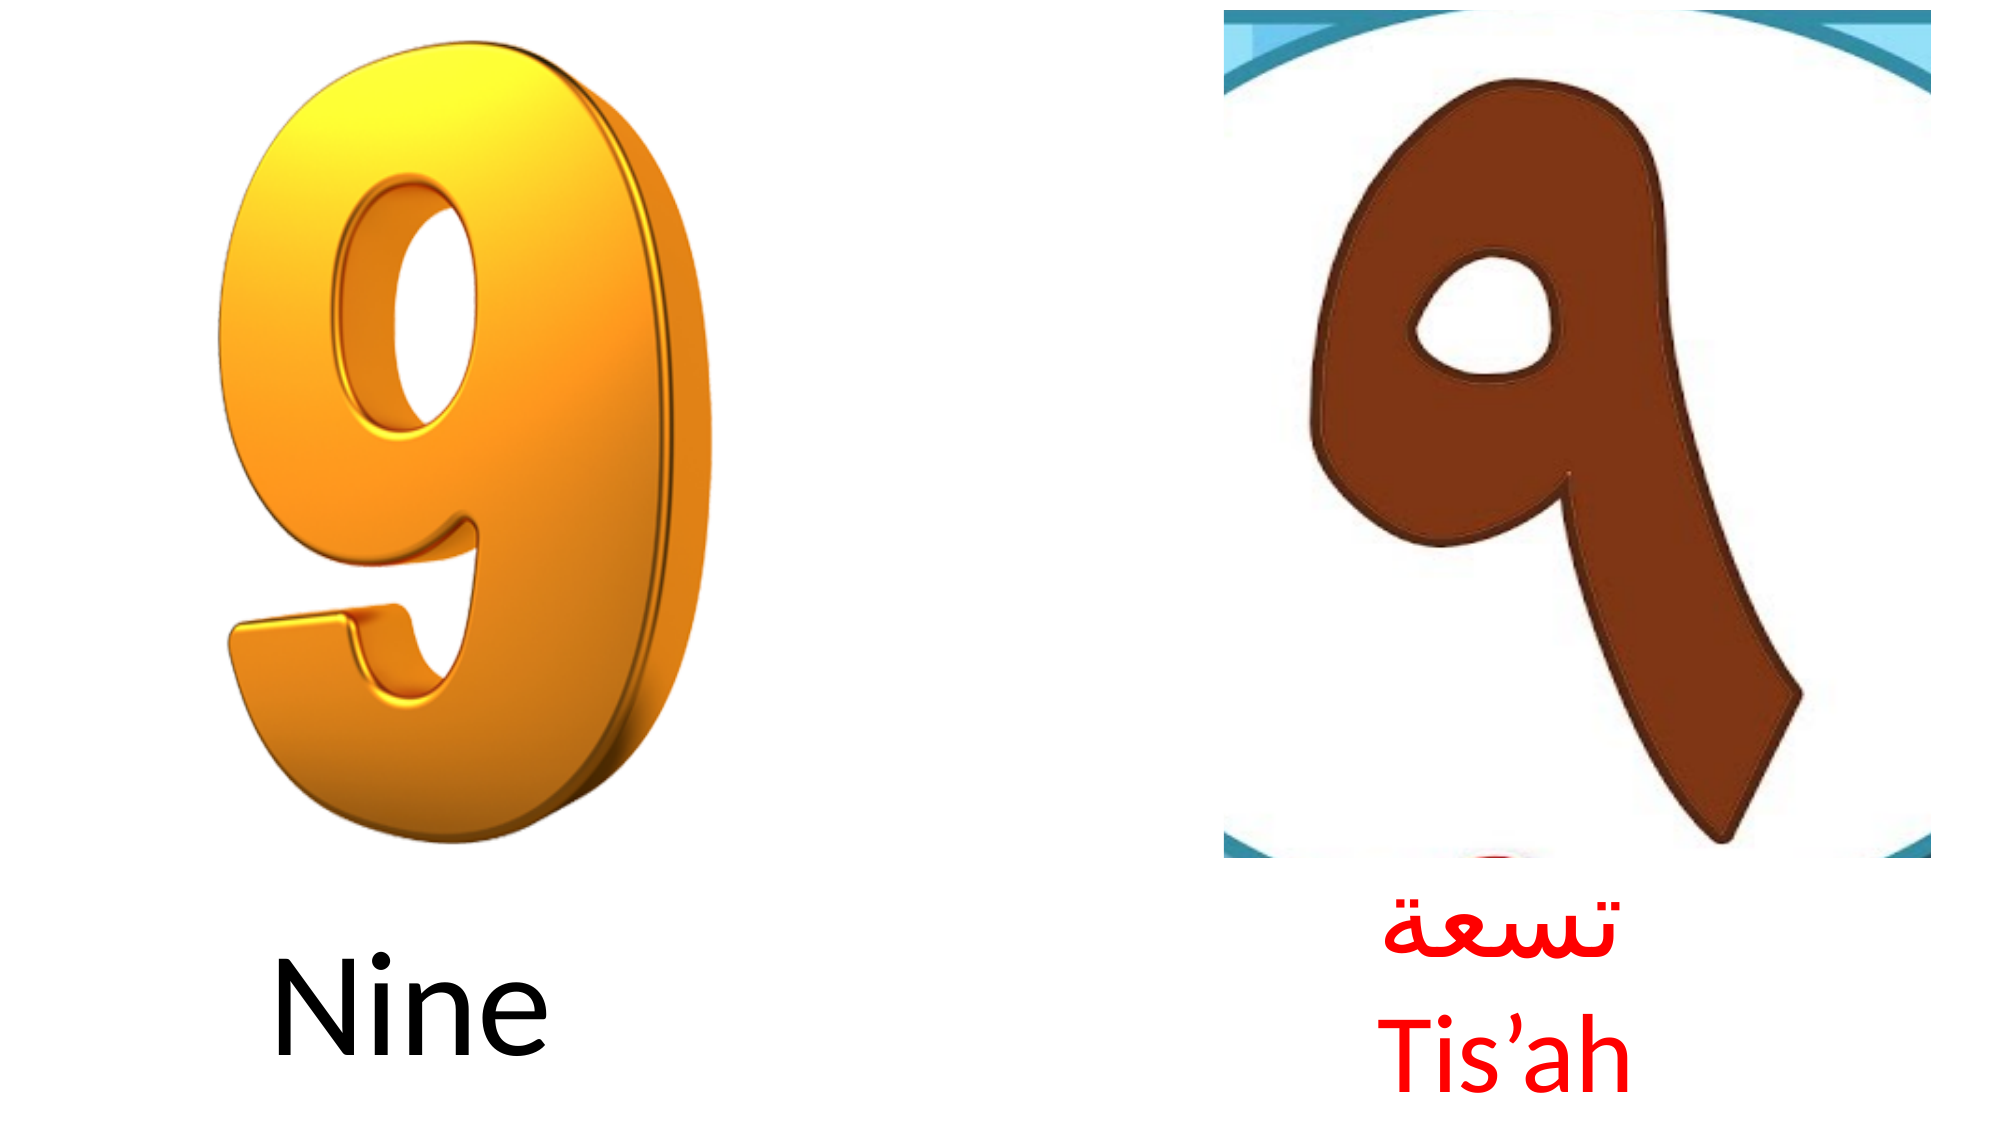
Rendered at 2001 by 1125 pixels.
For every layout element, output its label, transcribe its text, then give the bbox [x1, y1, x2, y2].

picture [87, 30, 846, 858]
text_box Nine [253, 897, 592, 1095]
text_box تسعة Tis’ah [1362, 837, 1747, 1125]
picture [1223, 10, 1931, 858]
